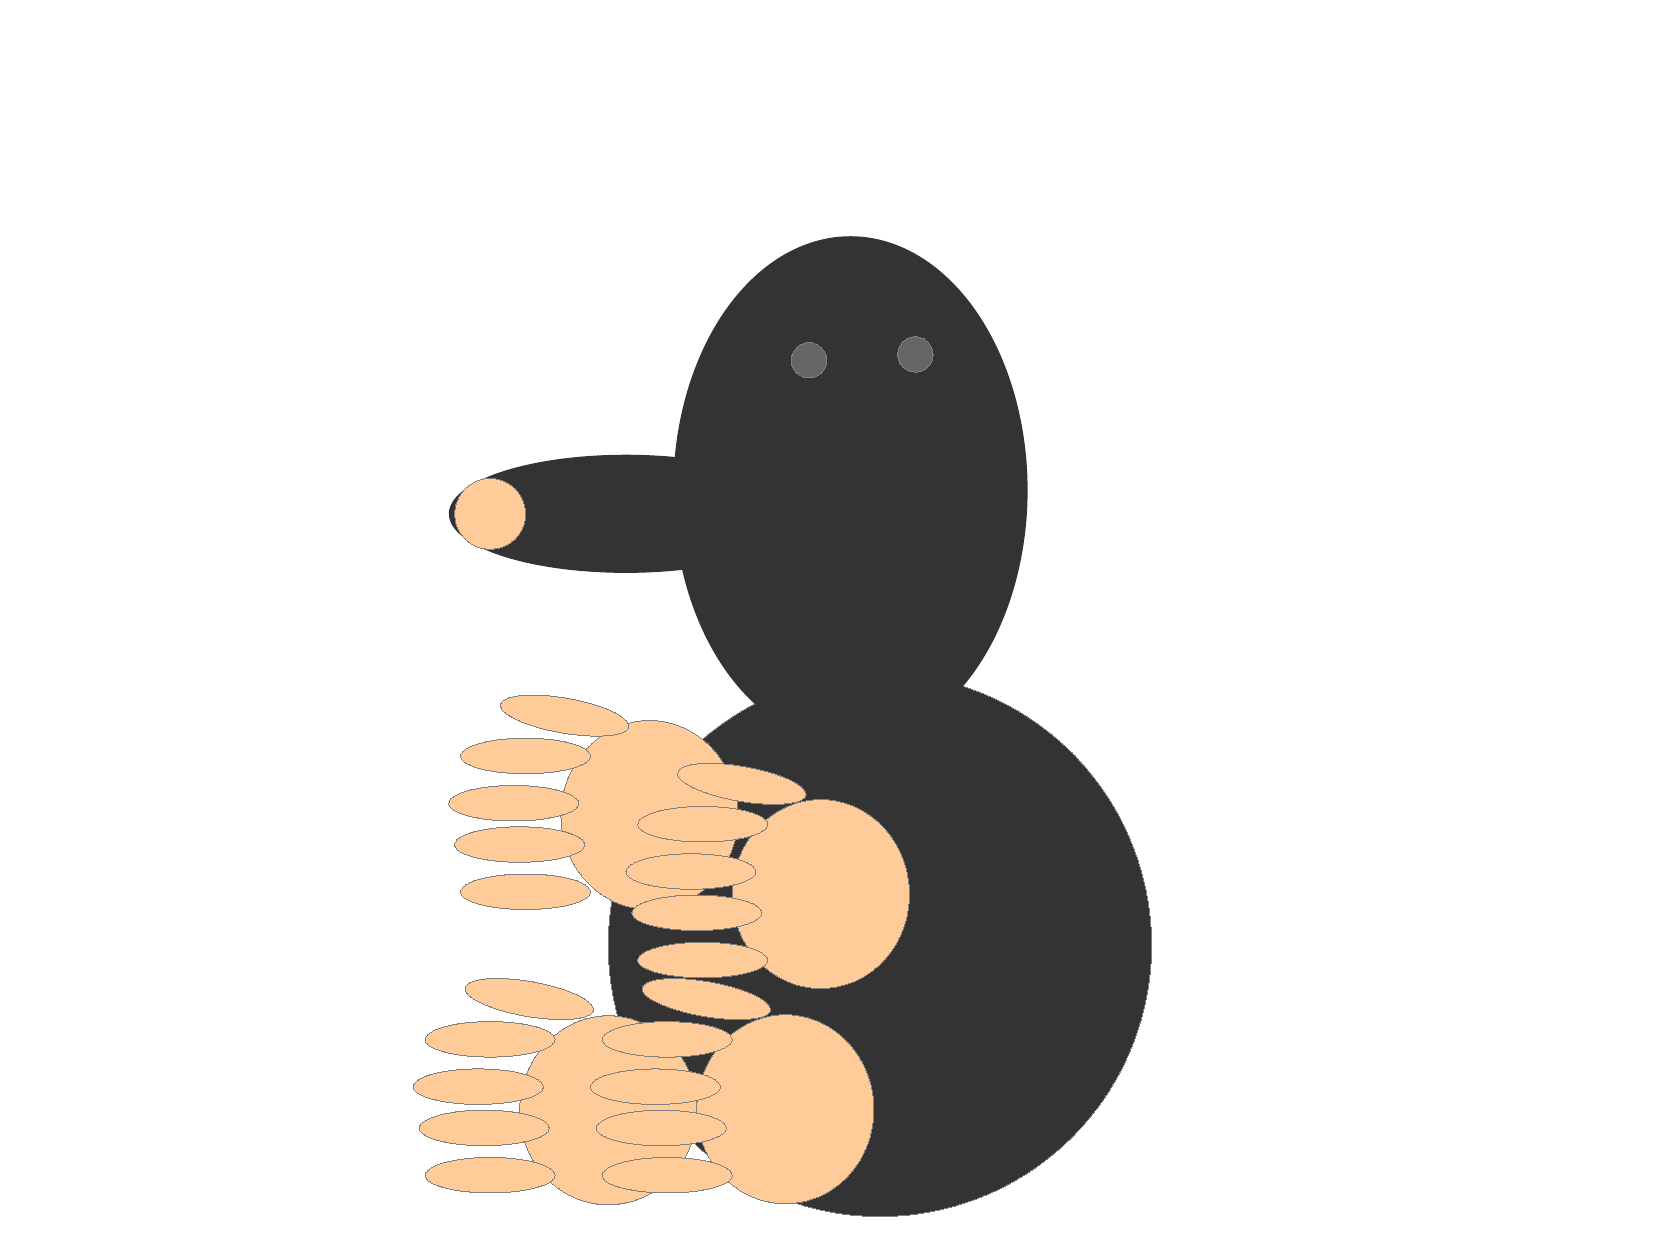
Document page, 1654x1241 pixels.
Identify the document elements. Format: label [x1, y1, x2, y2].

text_box [413, 236, 1152, 1217]
text_box [460, 874, 591, 910]
